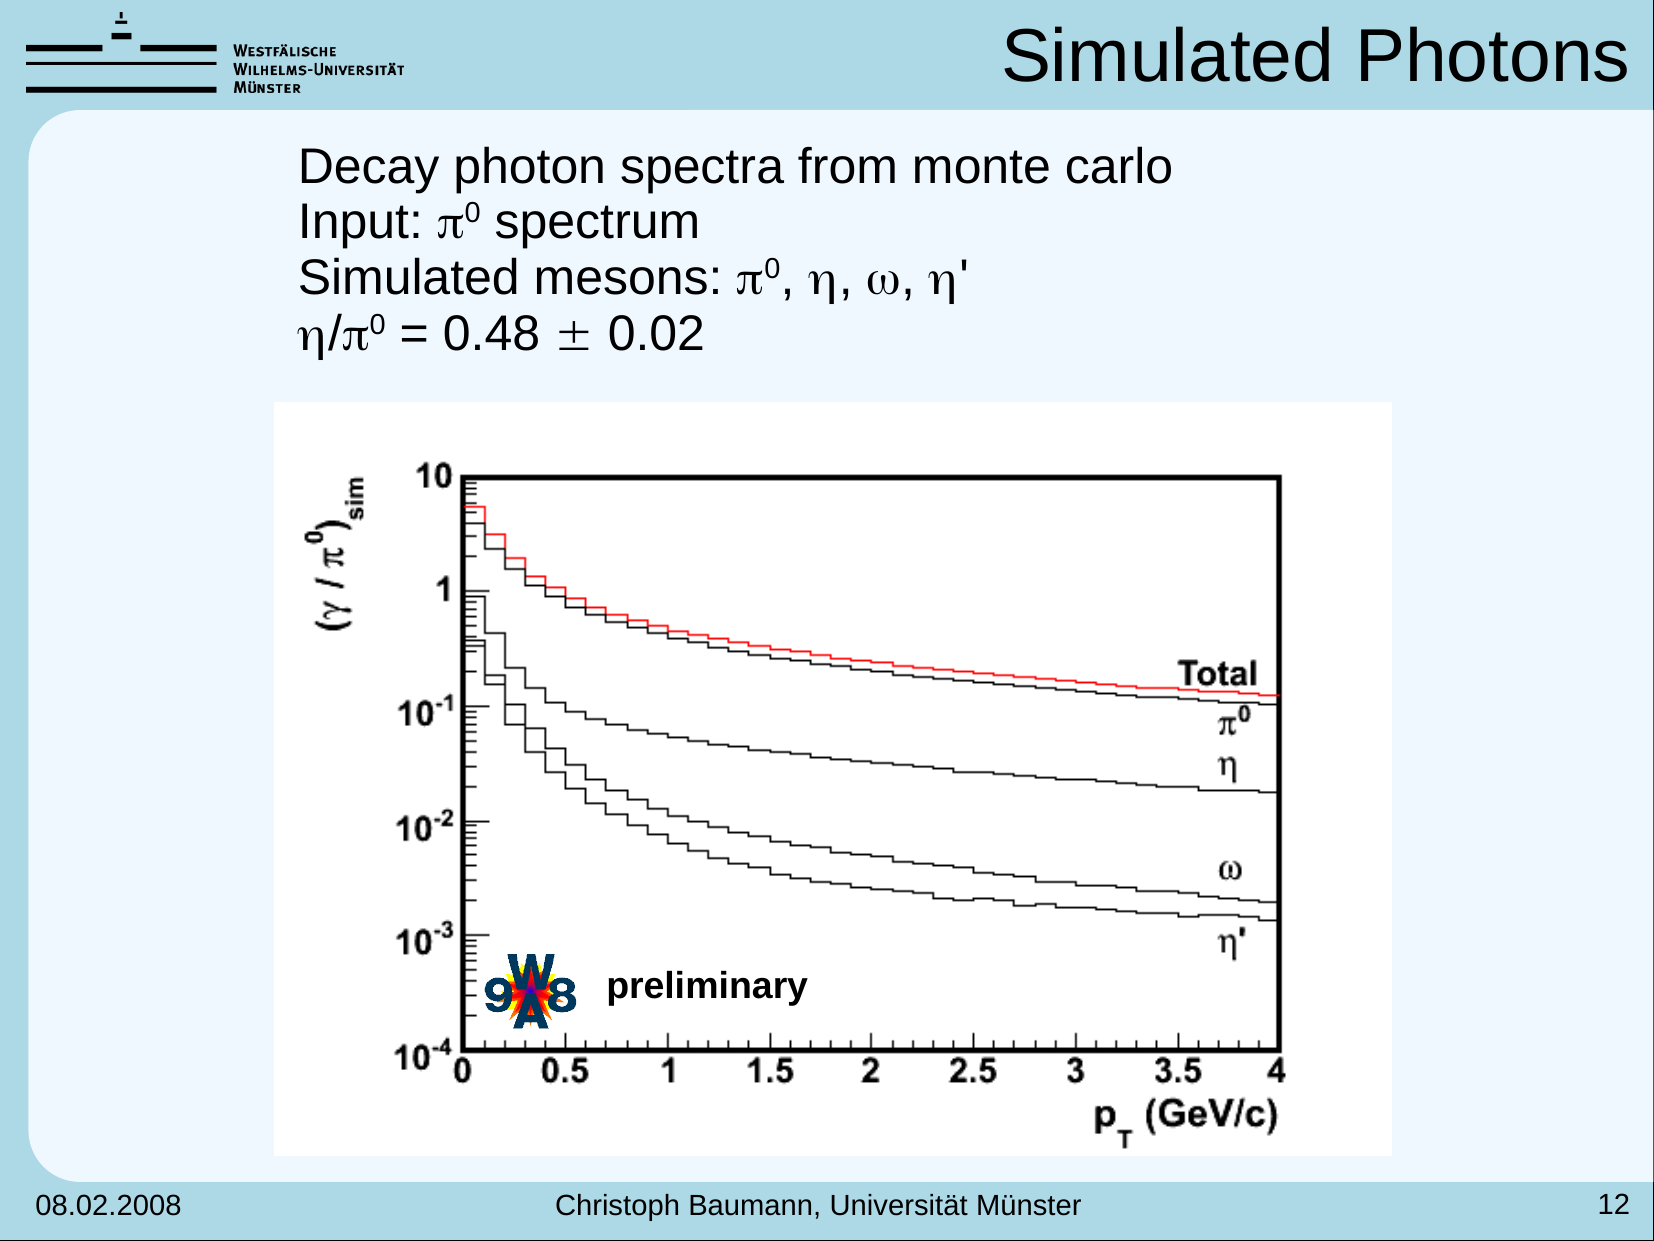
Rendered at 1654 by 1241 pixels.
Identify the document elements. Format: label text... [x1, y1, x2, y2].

picture [26, 12, 404, 93]
list Decay photon spectra from monte carlo Input: p0 spectrum Simulated mesons: p0, h, w, h' h/p0 = 0.48  0.02 [280, 137, 1495, 378]
picture [274, 402, 1392, 1156]
text_box preliminary [591, 956, 824, 1015]
title Simulated Photons [435, 12, 1631, 98]
